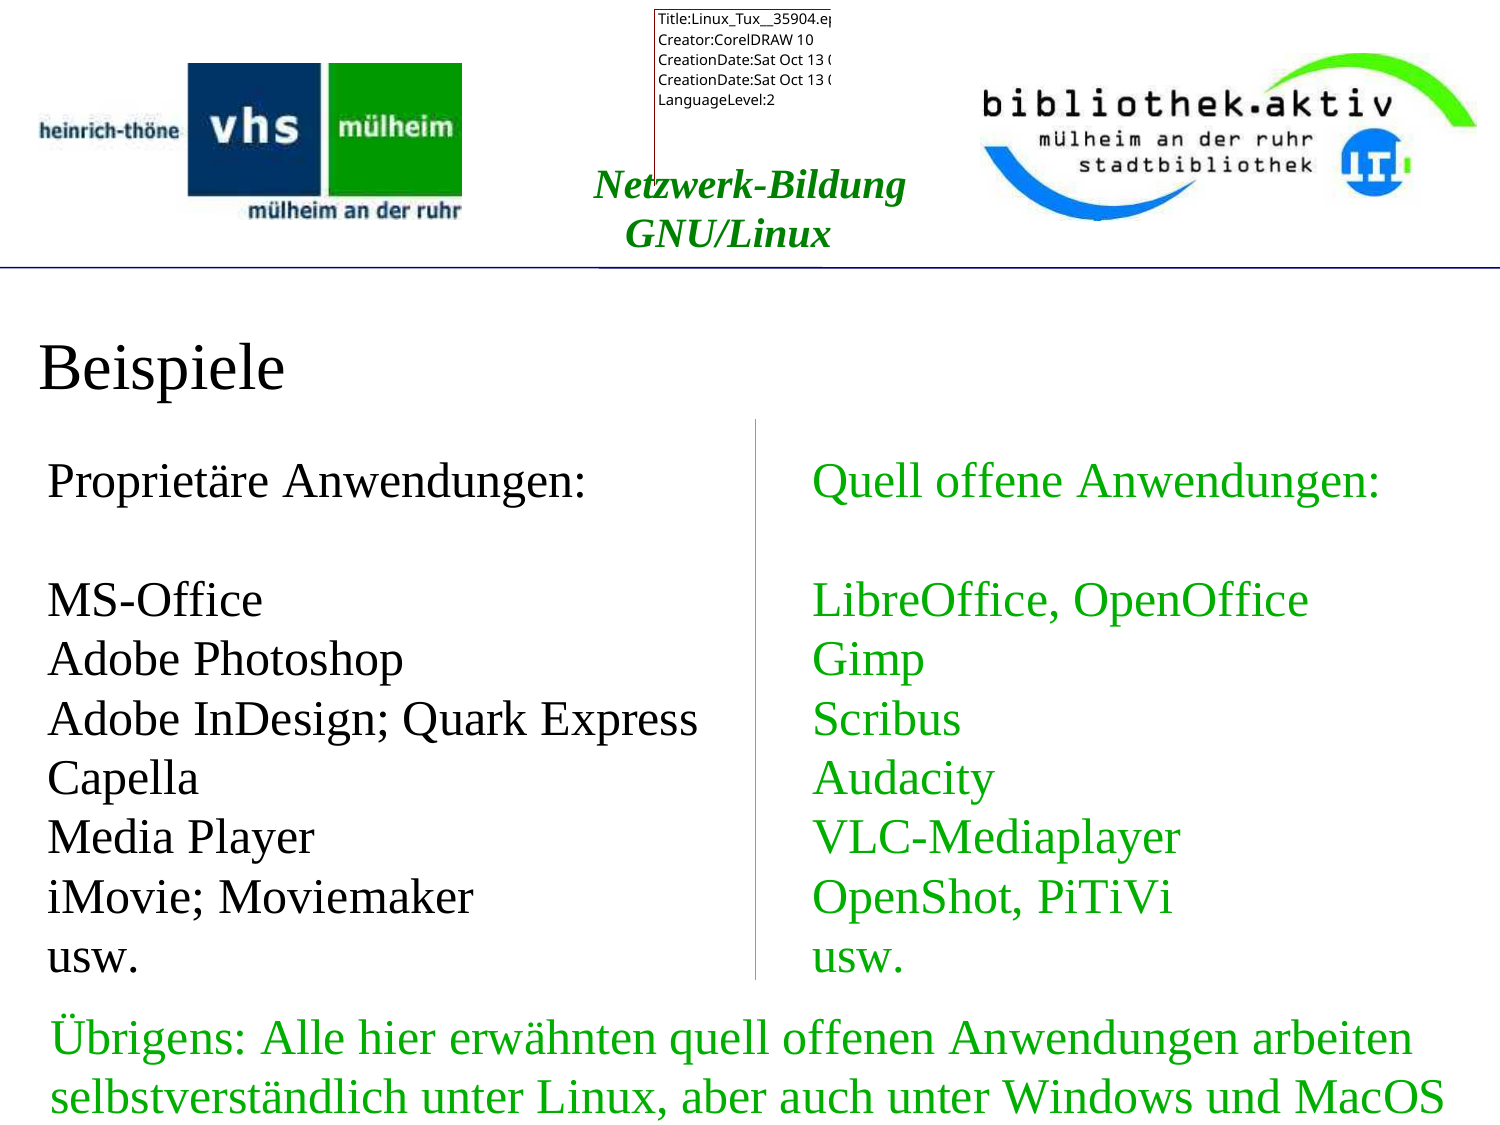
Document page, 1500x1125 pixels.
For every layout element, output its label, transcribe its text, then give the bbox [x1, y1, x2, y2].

picture [38, 63, 462, 220]
picture [980, 53, 1477, 221]
text_box Quell offene Anwendungen: LibreOffice, OpenOffice Gimp Scribus Audacity VLC-Mediaplayer OpenShot, PiTiVi usw. [797, 442, 1477, 993]
text_box Übrigens: Alle hier erwähnten quell offenen Anwendungen arbeiten selbstverständlich unter Linux, aber auch unter Windows und MacOS [35, 999, 1500, 1125]
picture [653, 8, 831, 151]
text_box Netzwerk-Bildung GNU/Linux [578, 151, 934, 266]
text_box Proprietäre Anwendungen: MS-Office Adobe Photoshop Adobe InDesign; Quark Express Capella Media Player iMovie; Moviemaker usw. [32, 442, 739, 1004]
text_box Beispiele [23, 318, 1394, 426]
